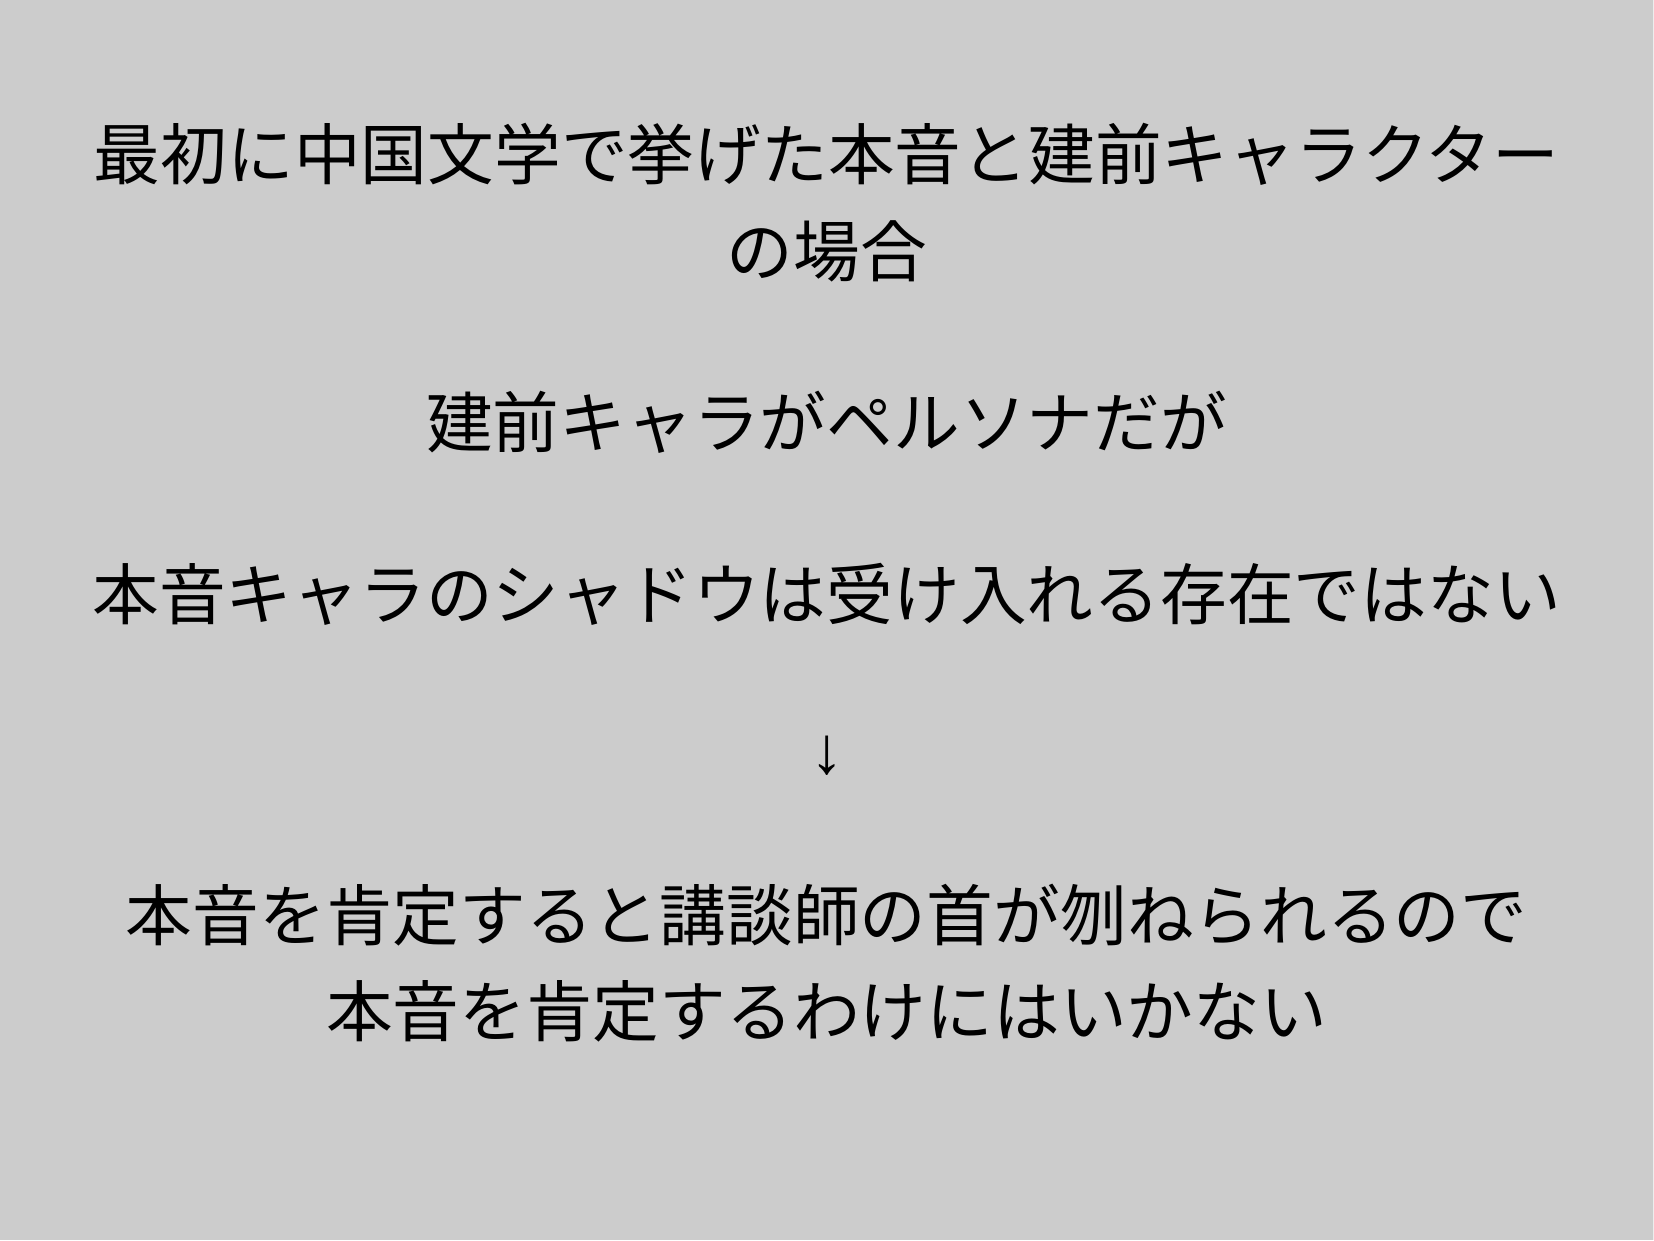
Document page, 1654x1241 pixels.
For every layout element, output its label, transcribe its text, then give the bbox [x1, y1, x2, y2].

subtitle 最初に中国文学で挙げた本音と建前キャラクターの場合 建前キャラがペルソナだが 本音キャラのシャドウは受け入れる存在ではない ↓ 本音を肯定すると講談師の首が刎ねられるので 本音を肯定するわけにはいかない [82, 56, 1571, 1102]
